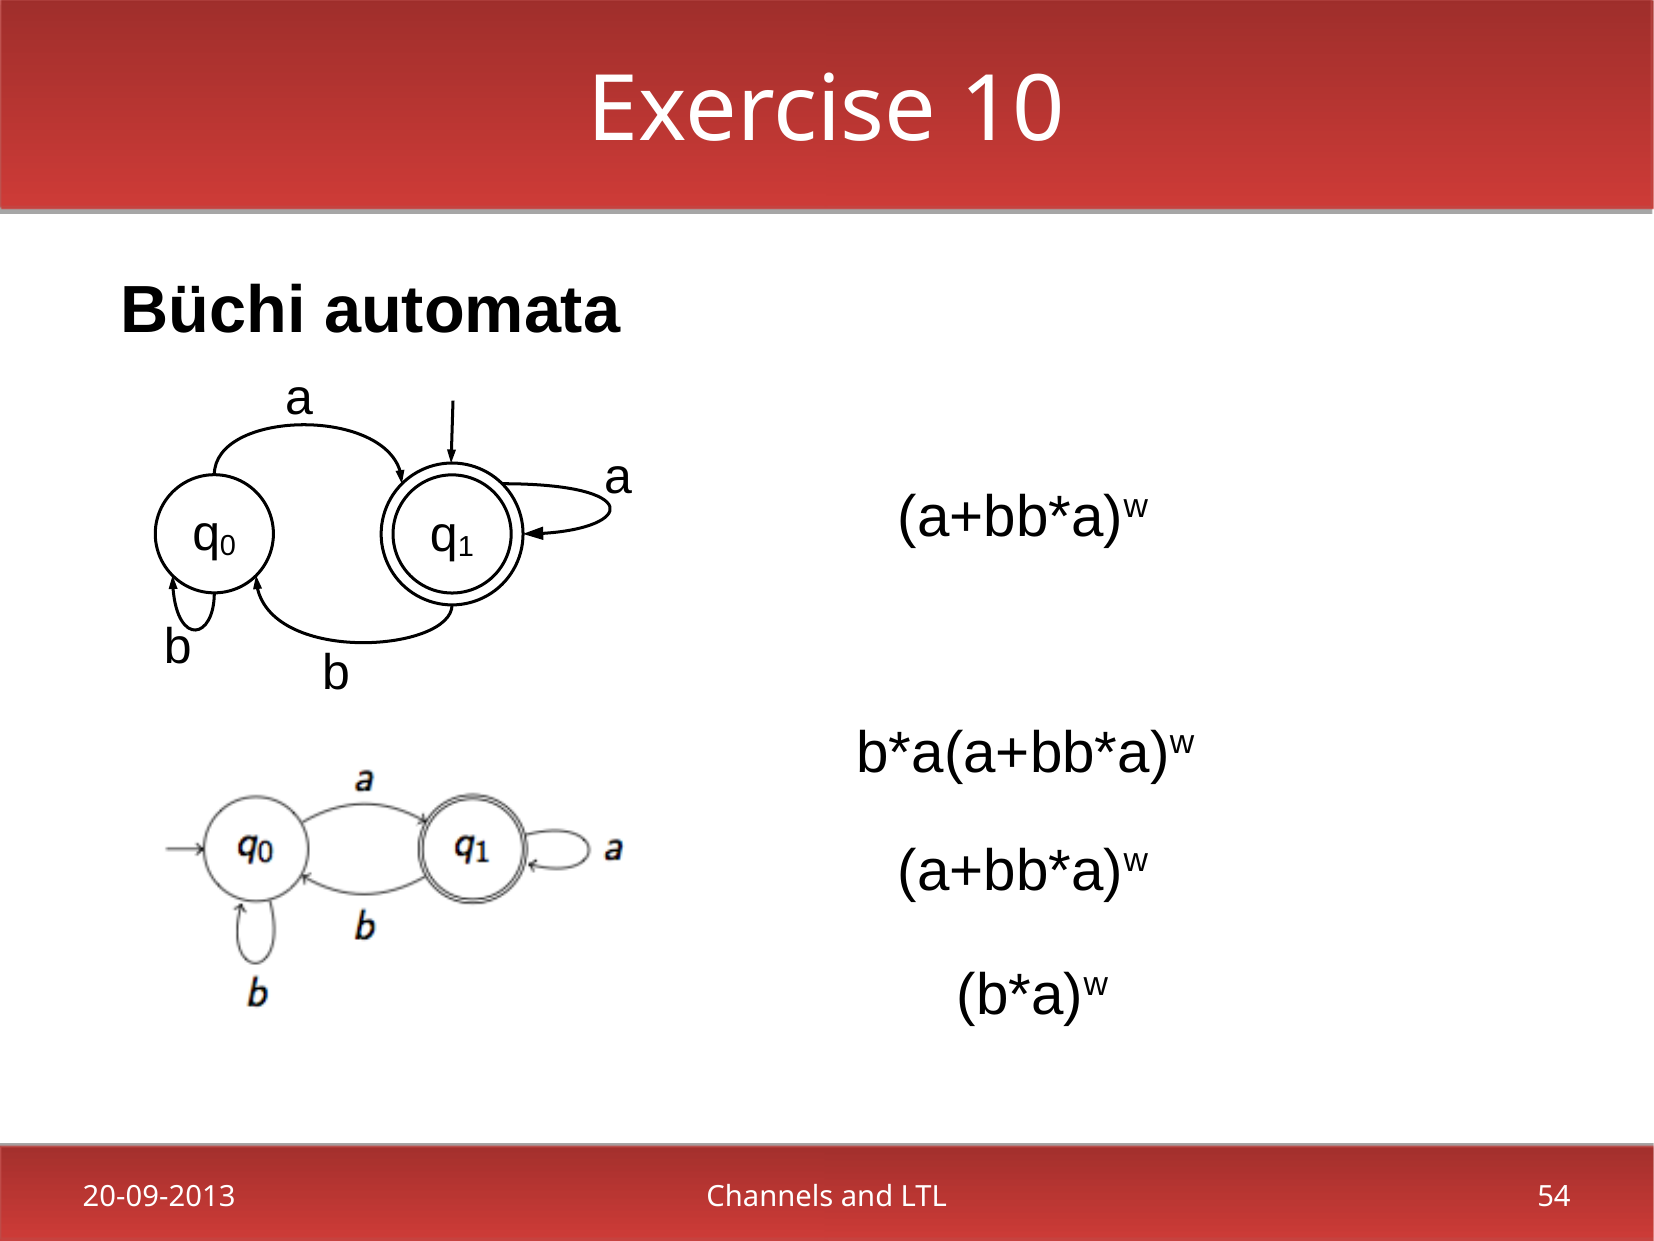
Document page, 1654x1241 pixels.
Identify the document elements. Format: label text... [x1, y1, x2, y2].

text_box q1 [393, 474, 512, 594]
picture [0, 0, 1654, 214]
text_box b [305, 635, 367, 709]
picture [143, 760, 650, 1034]
text_box (a+bb*a)w [881, 829, 1165, 913]
text_box a [587, 439, 649, 514]
text_box Büchi automata [105, 264, 637, 355]
text_box b [147, 609, 208, 683]
text_box (b*a)w [940, 953, 1125, 1037]
text_box q0 [155, 474, 274, 593]
text_box (a+bb*a)w [881, 474, 1165, 558]
text_box b*a(a+bb*a)w [840, 711, 1211, 794]
picture [0, 1143, 1654, 1241]
title Exercise 10 [59, 31, 1595, 178]
text_box a [268, 360, 330, 434]
